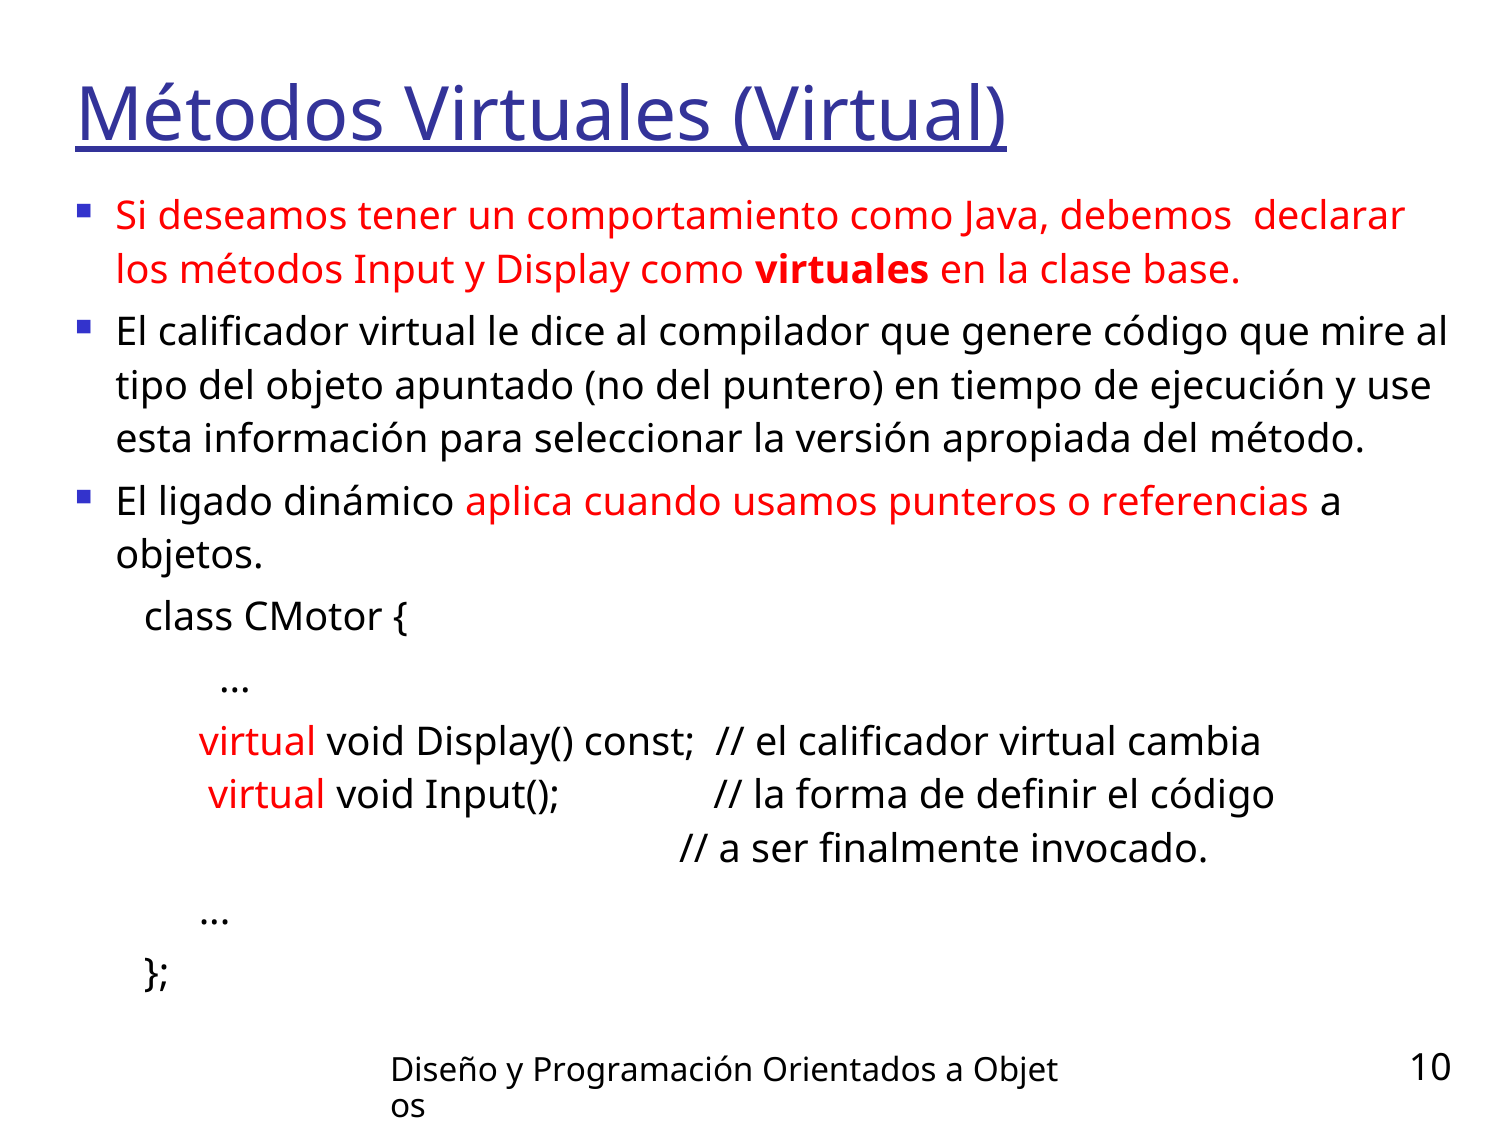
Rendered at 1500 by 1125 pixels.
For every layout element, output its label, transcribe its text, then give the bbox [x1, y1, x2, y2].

title Métodos Virtuales (Virtual)‏ [75, 25, 1466, 188]
list Si deseamos tener un comportamiento como Java, debemos declarar los métodos Input y Display como virtuales en la clase base. El calificador virtual le dice al compilador que genere código que mire al tipo del objeto apuntado (no del puntero) en tiempo de ejecución y use esta información para seleccionar la versión apropiada del método. El ligado dinámico aplica cuando usamos punteros o referencias a objetos. class CMotor { ... virtual void Display() const; // el calificador virtual cambia virtual void Input(); // la forma de definir el código // a ser finalmente invocado. ... }; [75, 187, 1462, 1051]
